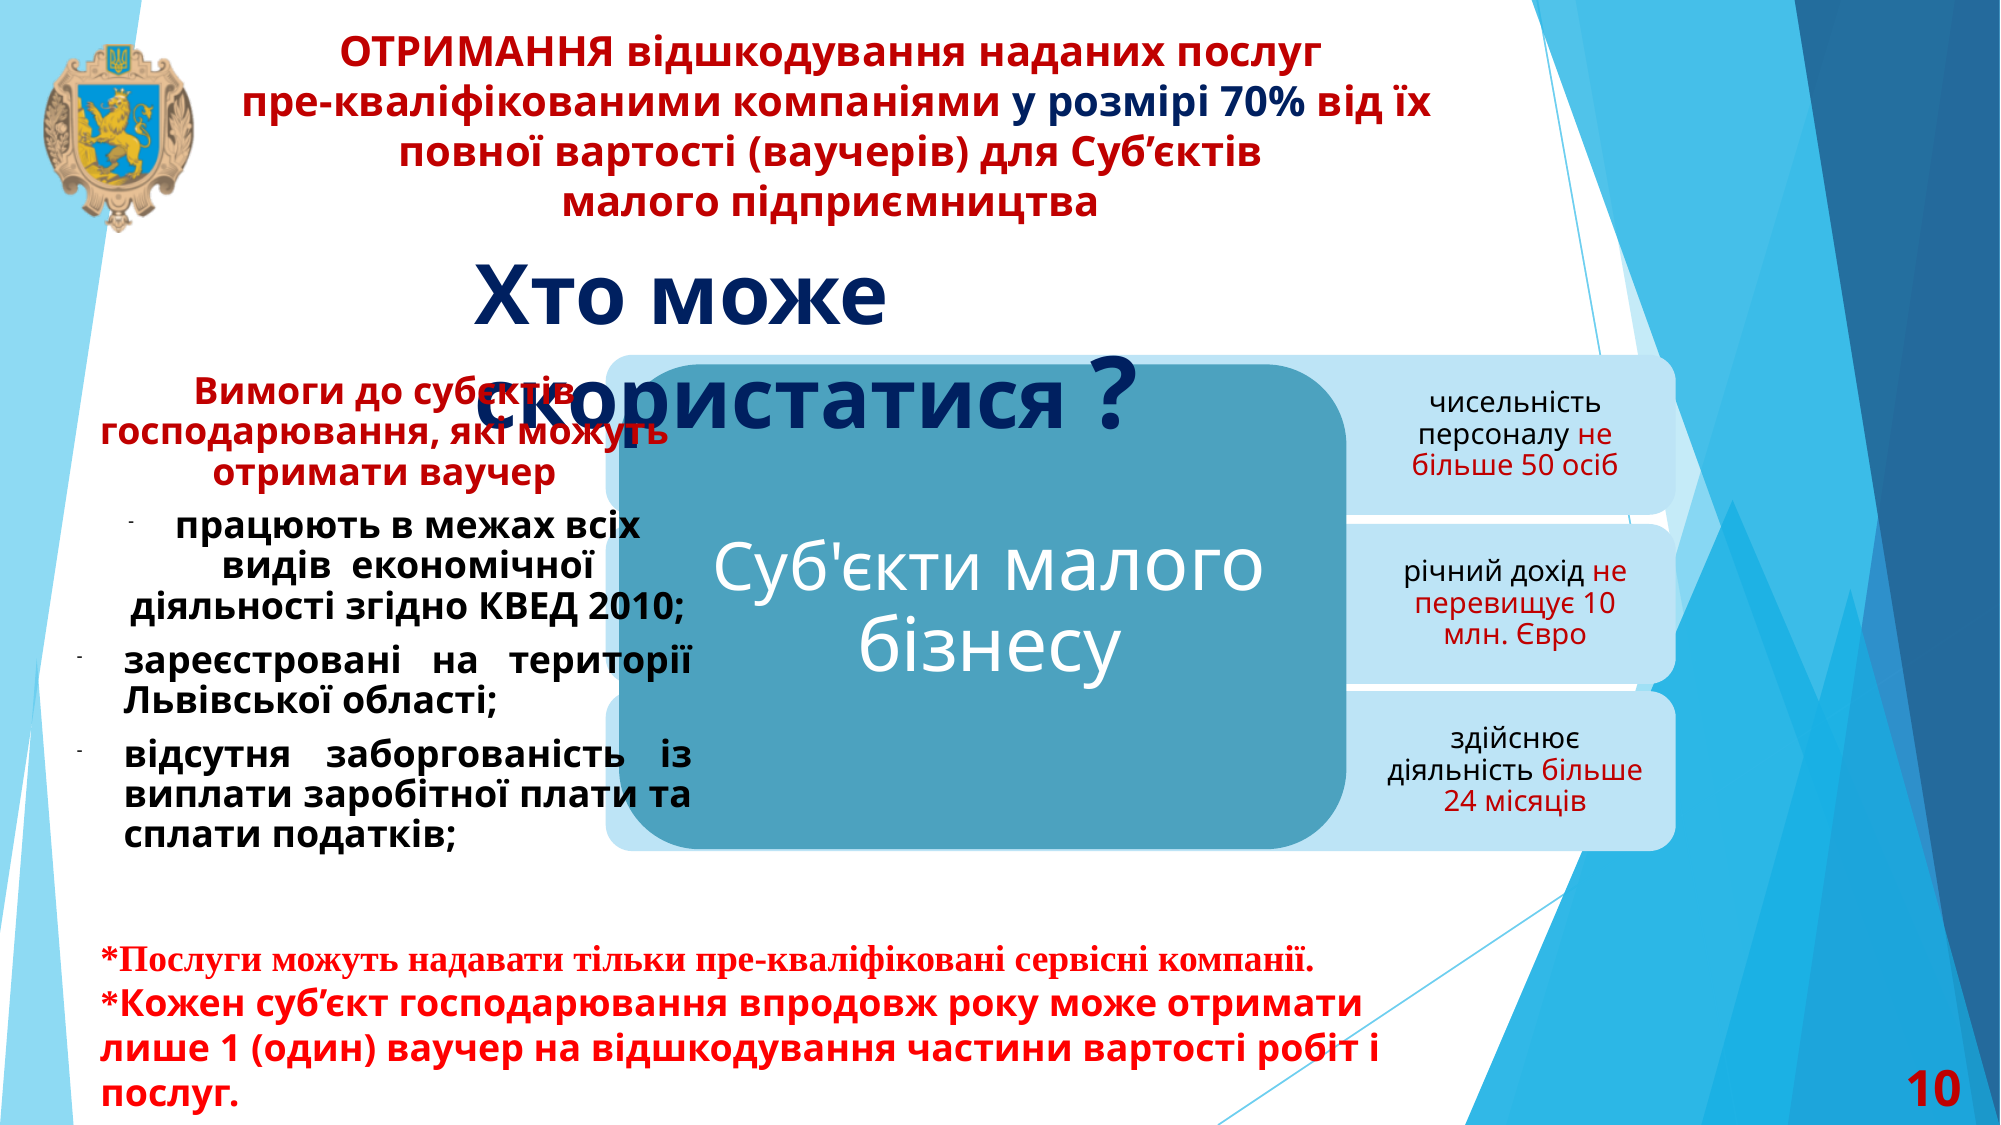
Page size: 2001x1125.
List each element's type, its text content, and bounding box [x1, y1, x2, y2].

picture [43, 44, 159, 233]
text_box Вимоги до субєктів господарювання, які можуть отримати ваучер працюють в межах всіх видів економічної діяльності згідно КВЕД 2010; зареєстровані на території Львівської області; відсутня заборгованість із виплати заробітної плати та сплати податків; [61, 364, 708, 864]
text_box чисельність персоналу не більше 50 осіб [1337, 354, 1676, 515]
text_box Хто може скористатися ? [460, 244, 1491, 406]
text_box *Послуги можуть надавати тільки пре-кваліфіковані сервісні компанії. *Кожен суб’єкт господарювання впродовж року може отримати лише 1 (один) ваучер на відшкодування частини вартості робіт і послуг. [85, 926, 1460, 1077]
text_box 10 [1890, 1049, 1986, 1125]
text_box річний дохід не перевищує 10 млн. Євро [1347, 523, 1676, 684]
text_box Суб'єкти малого бізнесу [708, 406, 1347, 850]
text_box здійснює діяльність більше 24 місяців [708, 691, 1676, 852]
text_box ОТРИМАННЯ відшкодування наданих послуг пре-кваліфікованими компаніями у розмірі 70% від їх повної вартості (ваучерів) для Суб’єктів малого підприємництва [159, 17, 1514, 233]
